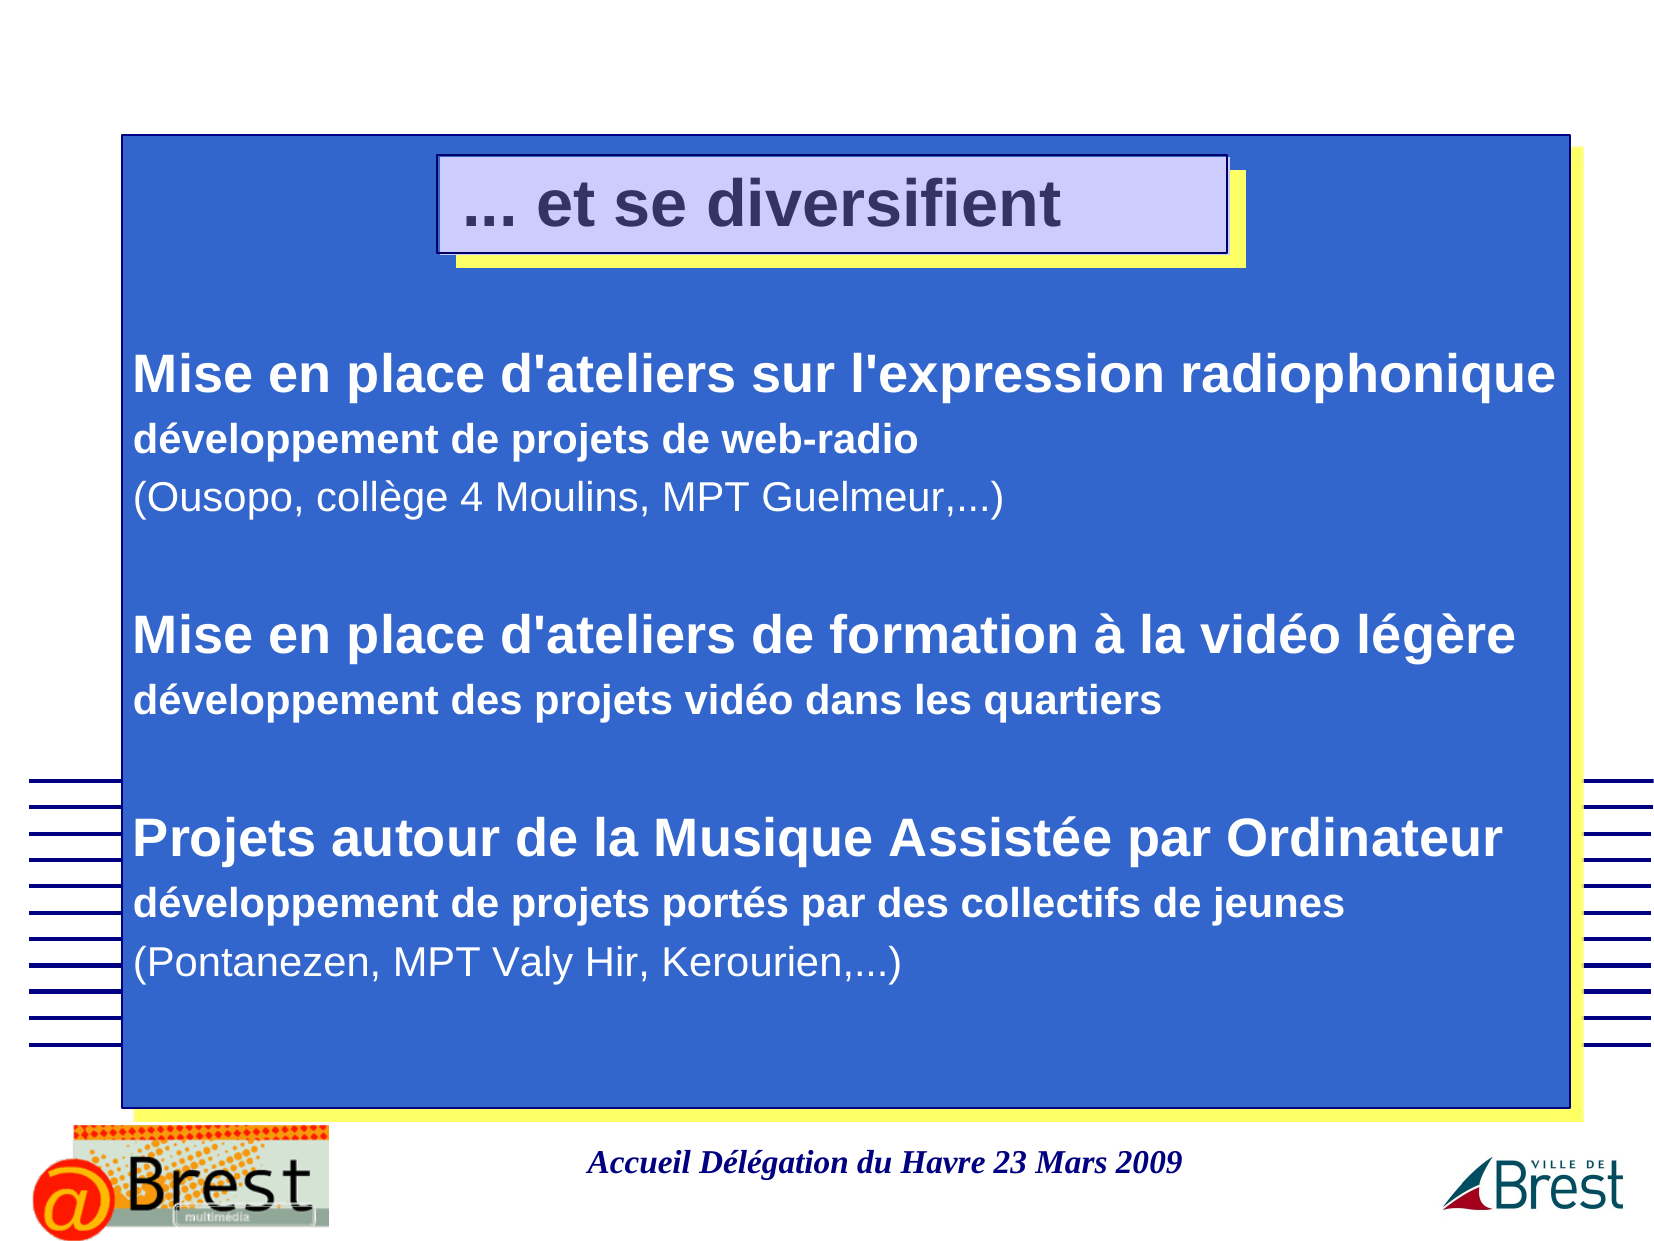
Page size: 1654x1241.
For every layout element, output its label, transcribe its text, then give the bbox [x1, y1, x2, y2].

picture [1560, 1128, 1651, 1238]
text_box Mise en place d'ateliers sur l'expression radiophonique développement de projets de web-radio (Ousopo, collège 4 Moulins, MPT Guelmeur,...) Mise en place d'ateliers de formation à la vidéo légère développement des projets vidéo dans les quartiers Projets autour de la Musique Assistée par Ordinateur développement de projets portés par des collectifs de jeunes (Pontanezen, MPT Valy Hir, Kerourien,...) [132, 343, 1560, 1241]
text_box [440, 157, 1246, 268]
picture [28, 1125, 132, 1241]
text_box ... et se diversifient [462, 165, 1332, 246]
picture [1560, 1179, 1572, 1190]
